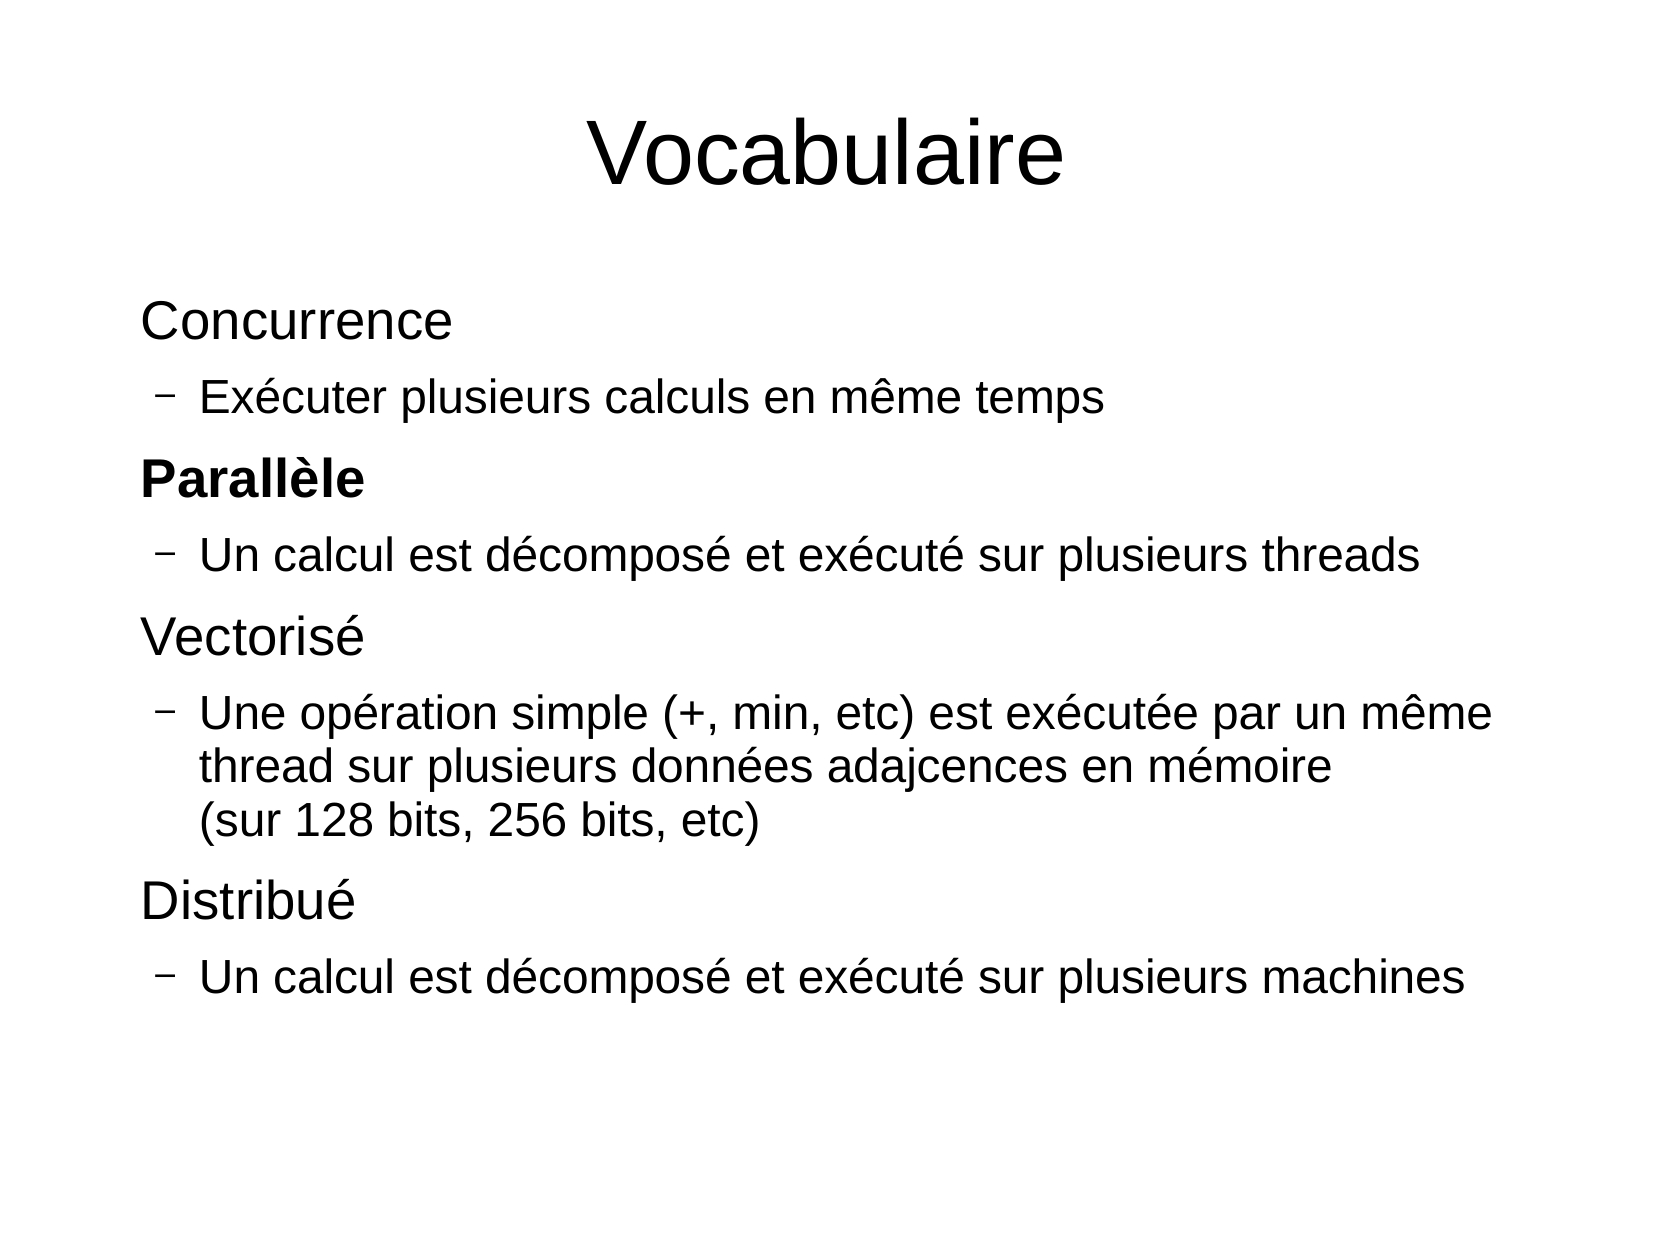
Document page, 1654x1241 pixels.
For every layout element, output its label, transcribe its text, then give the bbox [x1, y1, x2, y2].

list Concurrence Exécuter plusieurs calculs en même temps Parallèle Un calcul est décomposé et exécuté sur plusieurs threads Vectorisé Une opération simple (+, min, etc) est exécutée par un même thread sur plusieurs données adajcences en mémoire (sur 128 bits, 256 bits, etc) Distribué Un calcul est décomposé et exécuté sur plusieurs machines [82, 290, 1571, 1066]
title Vocabulaire [82, 49, 1571, 257]
